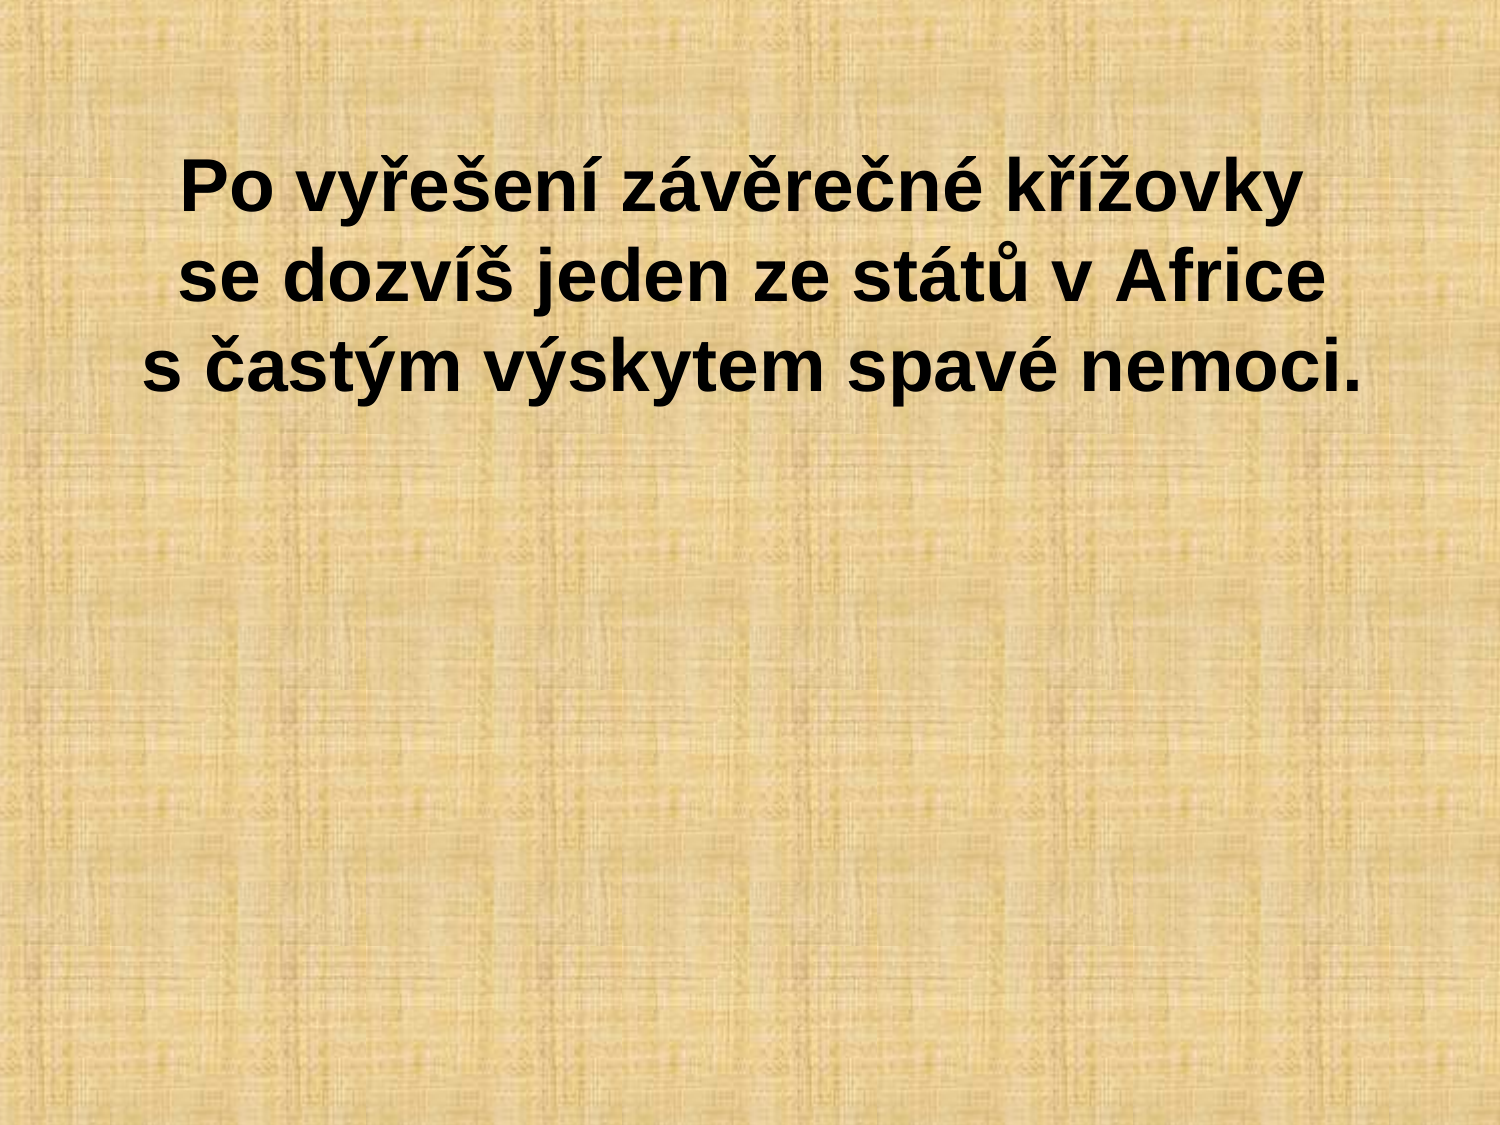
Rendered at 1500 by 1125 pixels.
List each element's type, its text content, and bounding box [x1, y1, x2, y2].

picture [0, 0, 1500, 1125]
text_box Po vyřešení závěrečné křížovky se dozvíš jeden ze států v Africe s častým výskytem spavé nemoci. [127, 128, 1379, 415]
